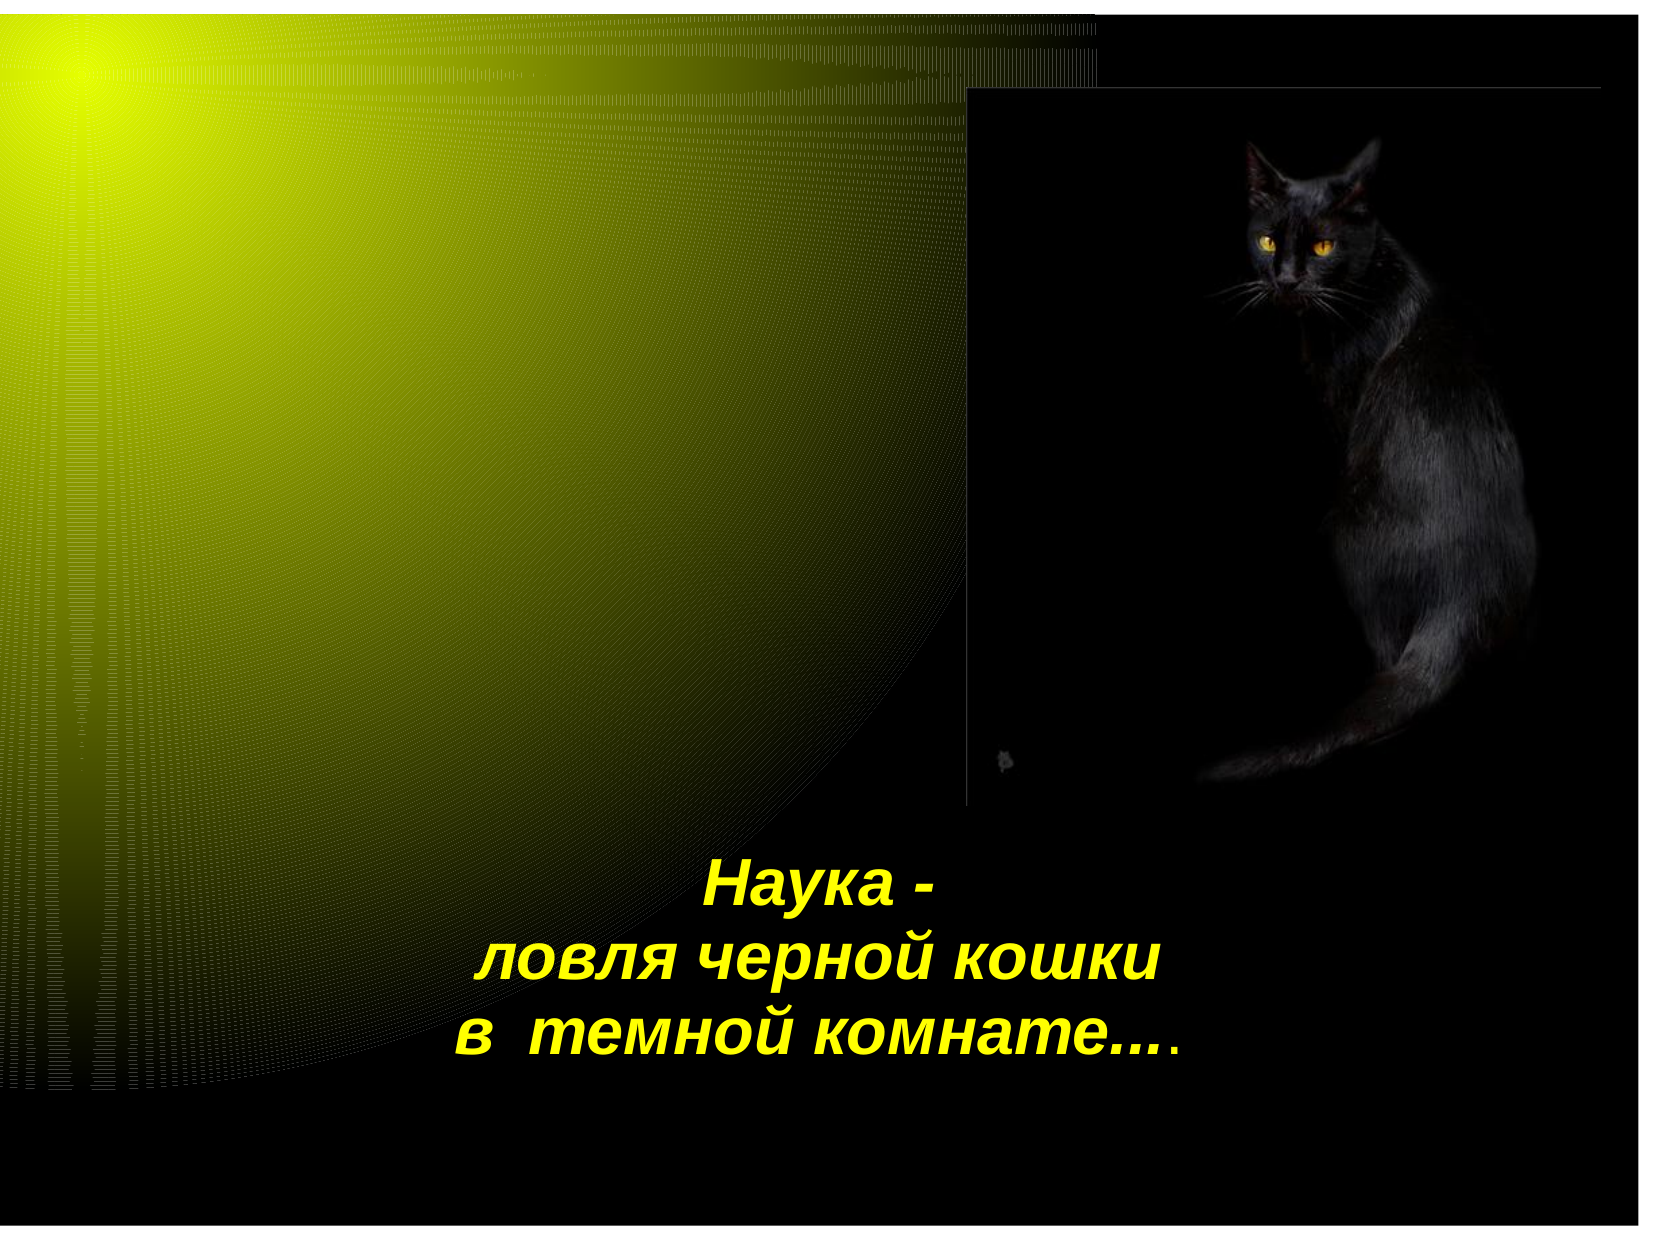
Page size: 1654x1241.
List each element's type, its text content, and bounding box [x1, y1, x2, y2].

subtitle Наука - ловля черной кошки в темной комнате.... [0, 14, 1639, 1226]
picture [966, 87, 1601, 806]
